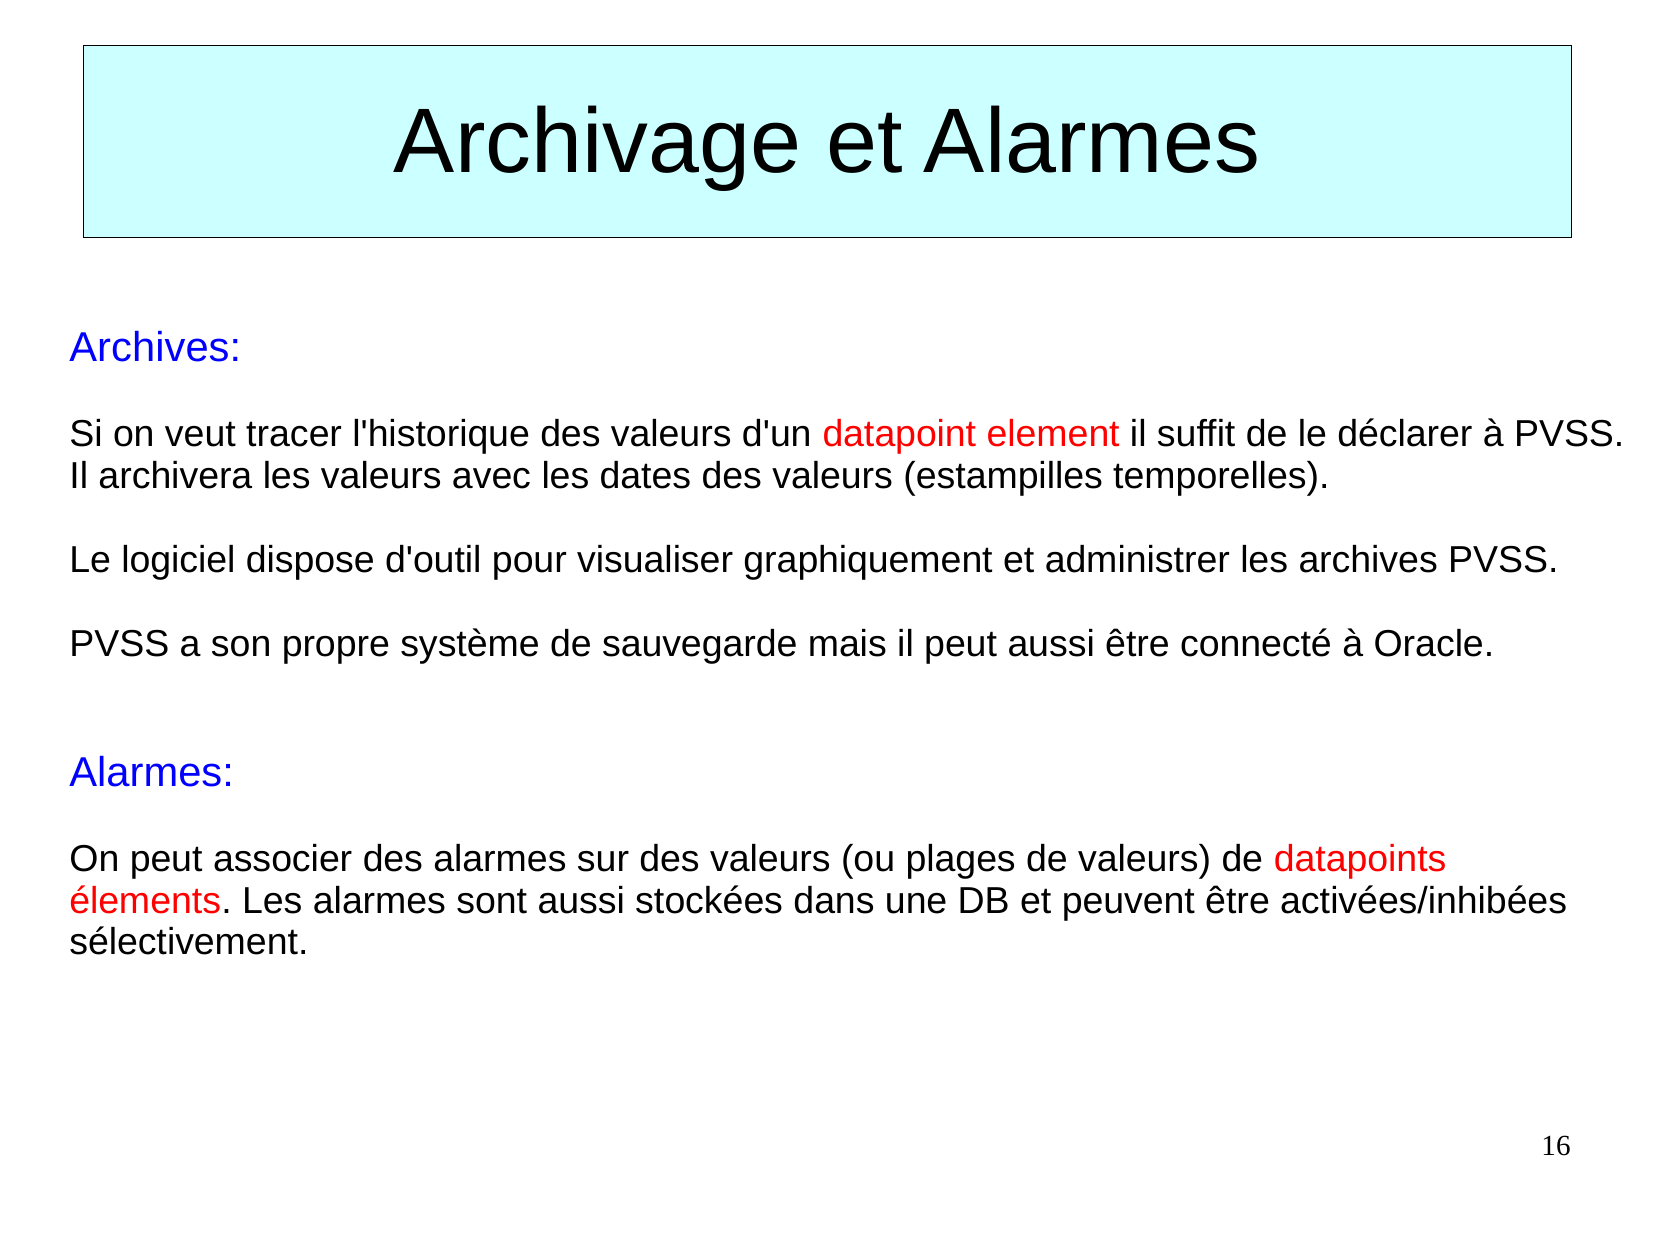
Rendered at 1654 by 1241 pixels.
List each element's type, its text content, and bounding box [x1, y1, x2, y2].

text_box Archives: Si on veut tracer l'historique des valeurs d'un datapoint element il suffit de le déclarer à PVSS. Il archivera les valeurs avec les dates des valeurs (estampilles temporelles). Le logiciel dispose d'outil pour visualiser graphiquement et administrer les archives PVSS. PVSS a son propre système de sauvegarde mais il peut aussi être connecté à Oracle. Alarmes: On peut associer des alarmes sur des valeurs (ou plages de valeurs) de datapoints élements. Les alarmes sont aussi stockées dans une DB et peuvent être activées/inhibées sélectivement. [54, 316, 1640, 1014]
title Archivage et Alarmes [83, 45, 1572, 238]
